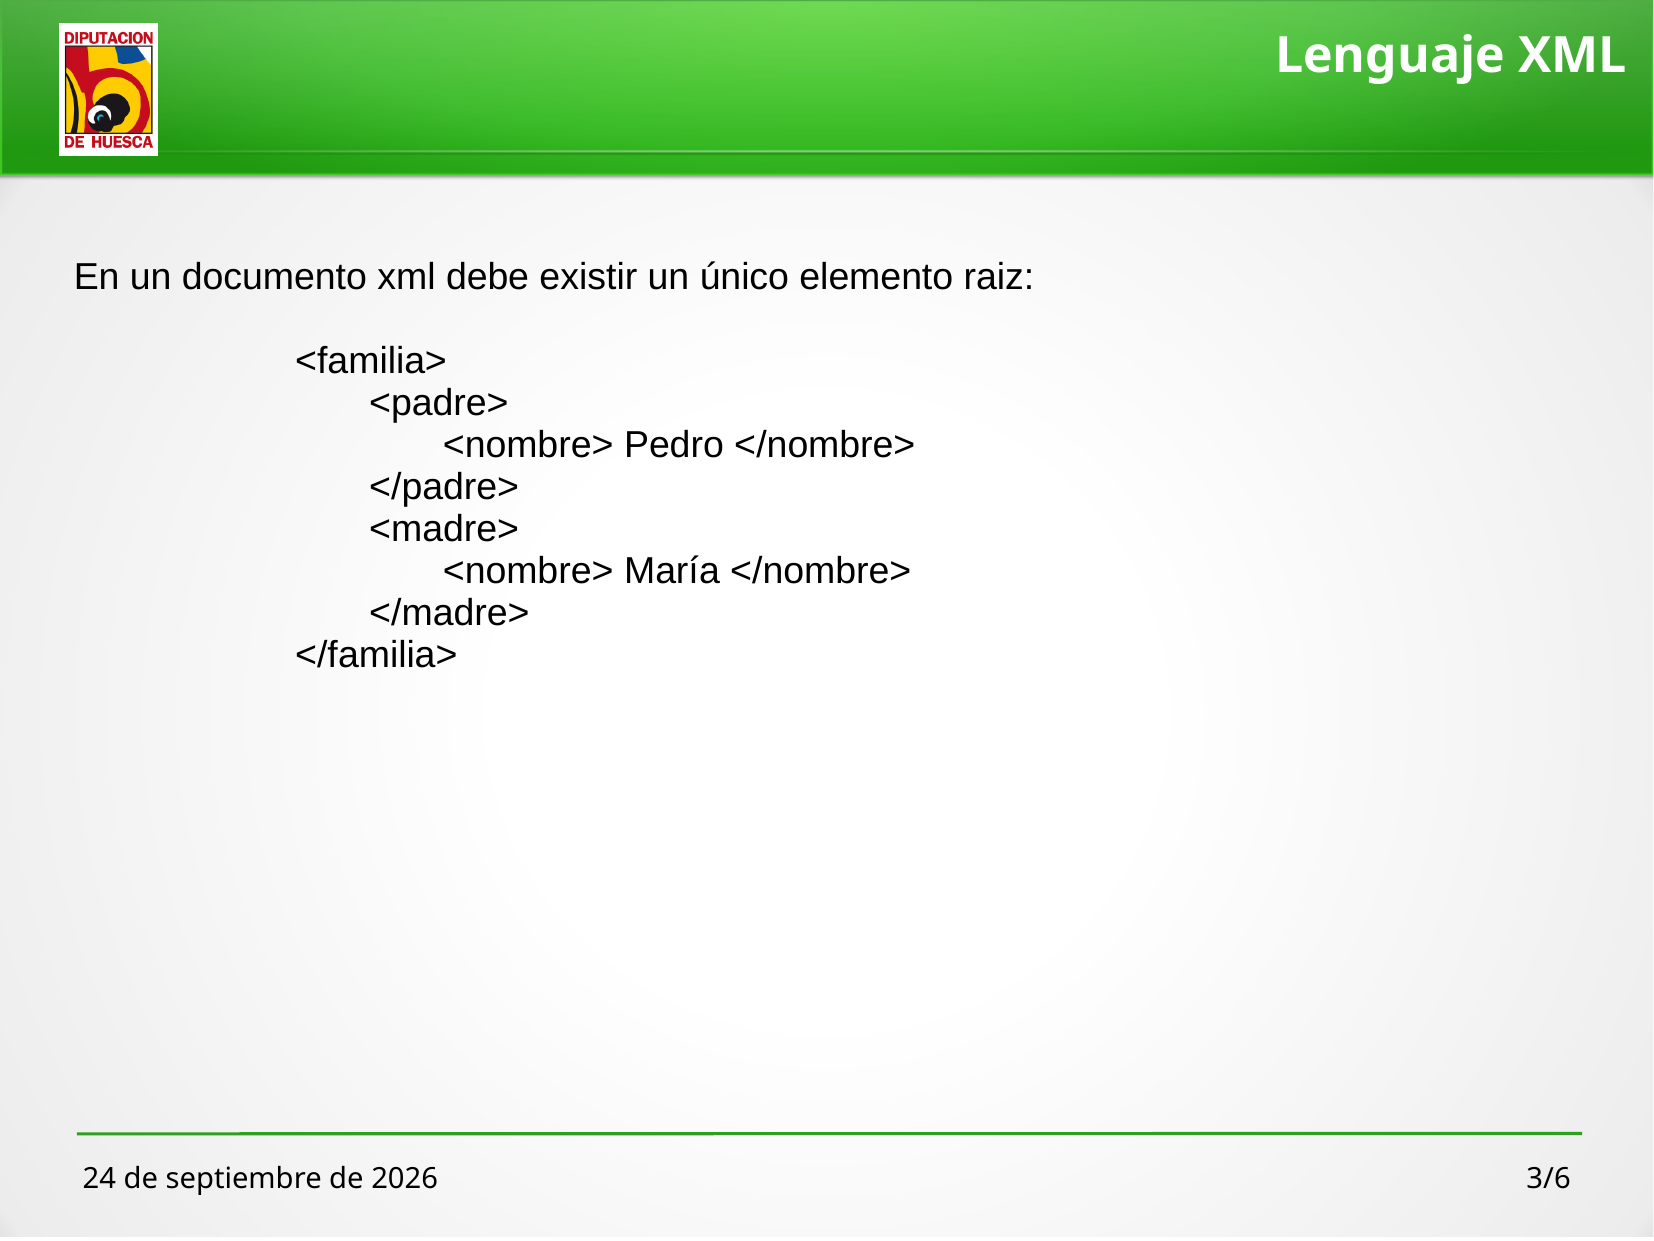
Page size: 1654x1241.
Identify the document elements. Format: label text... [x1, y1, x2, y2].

text_box En un documento xml debe existir un único elemento raiz: <familia> <padre> <nombre> Pedro </nombre> </padre> <madre> <nombre> María </nombre> </madre> </familia> [59, 248, 1571, 851]
text_box [70, 204, 1630, 993]
picture [0, 0, 1654, 1237]
text_box Lenguaje XML [448, 11, 1642, 153]
